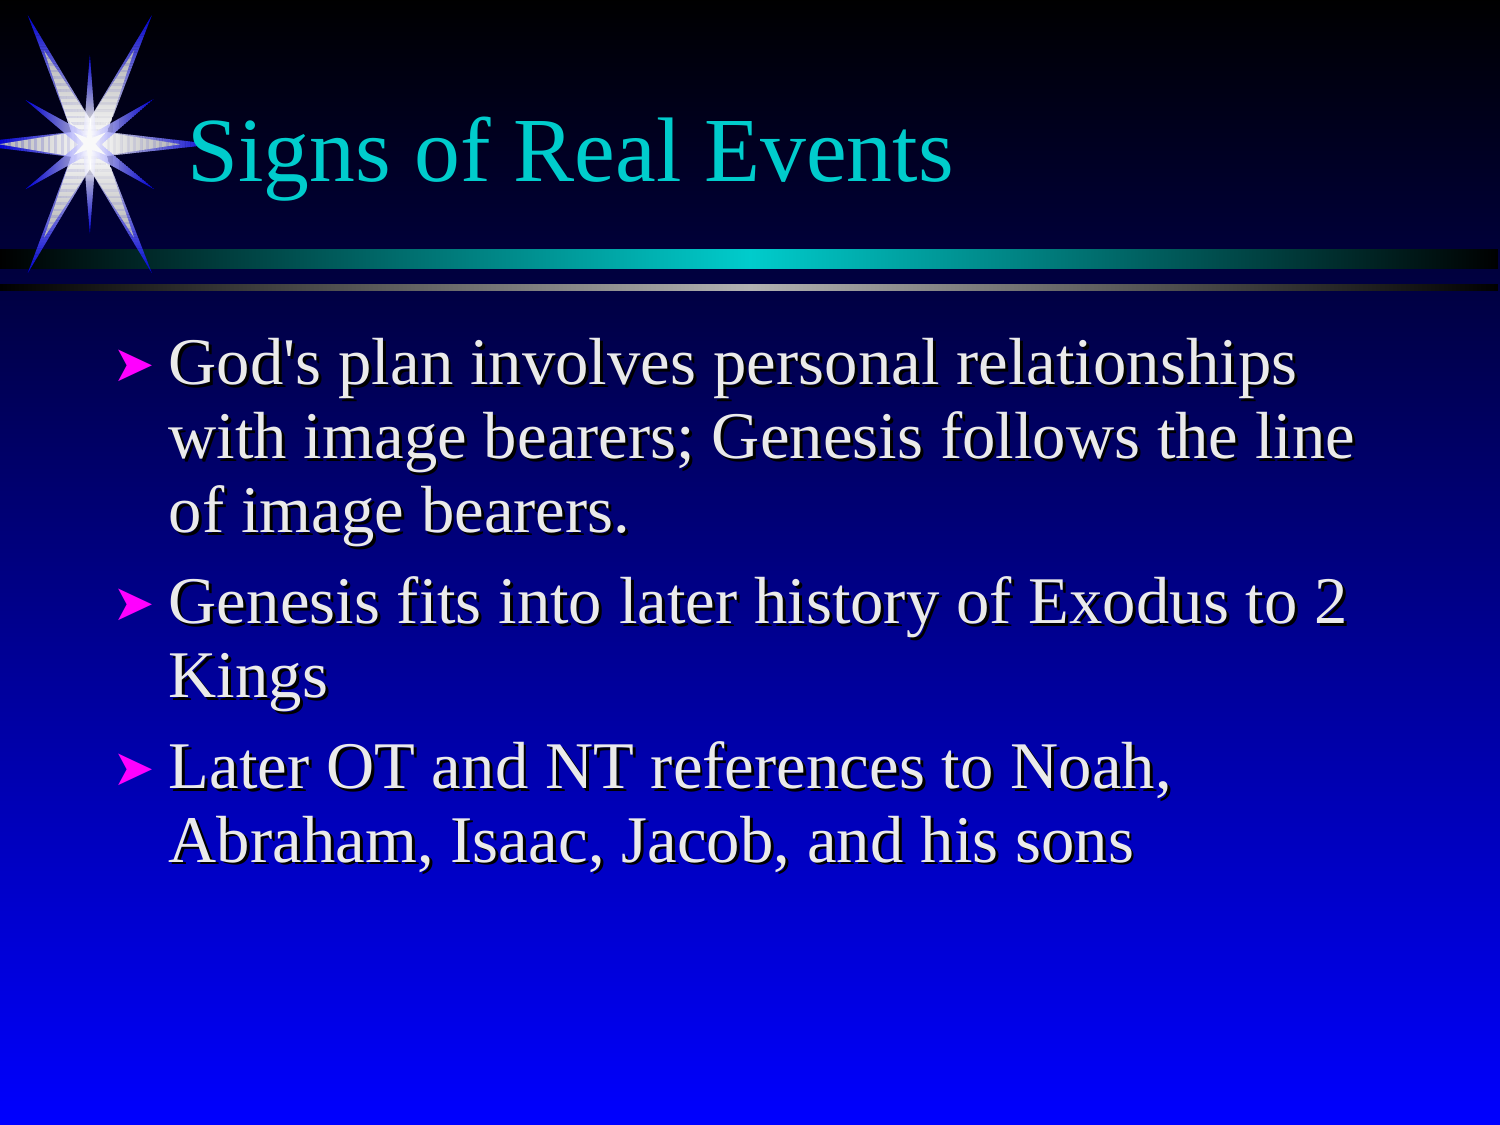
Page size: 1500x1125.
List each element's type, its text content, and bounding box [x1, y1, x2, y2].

title Signs of Real Events [187, 56, 1463, 244]
list God's plan involves personal relationships with image bearers; Genesis follows the line of image bearers. Genesis fits into later history of Exodus to 2 Kings Later OT and NT references to Noah, Abraham, Isaac, Jacob, and his sons [112, 324, 1388, 1001]
